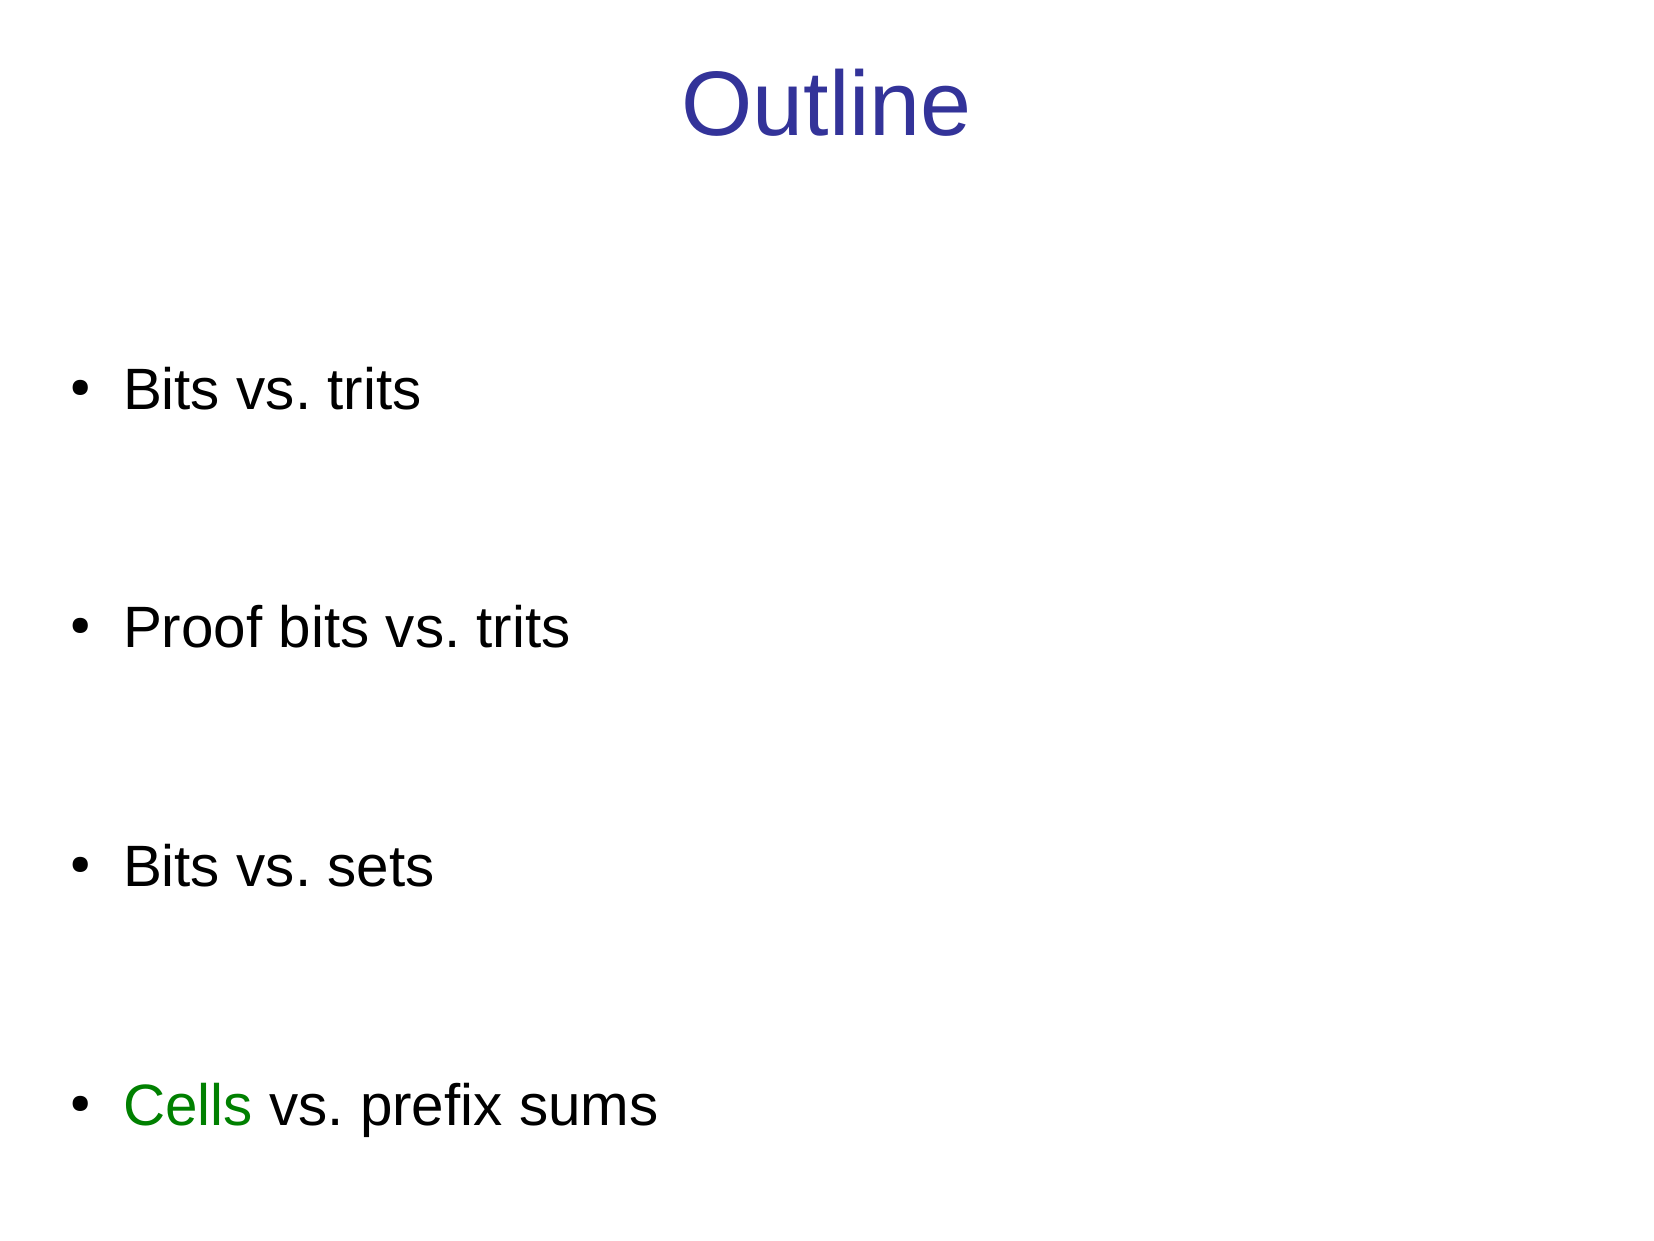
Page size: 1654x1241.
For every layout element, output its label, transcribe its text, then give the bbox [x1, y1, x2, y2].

title Outline [124, 0, 1530, 208]
list Bits vs. trits Proof bits vs. trits Bits vs. sets Cells vs. prefix sums [37, 110, 1654, 1238]
